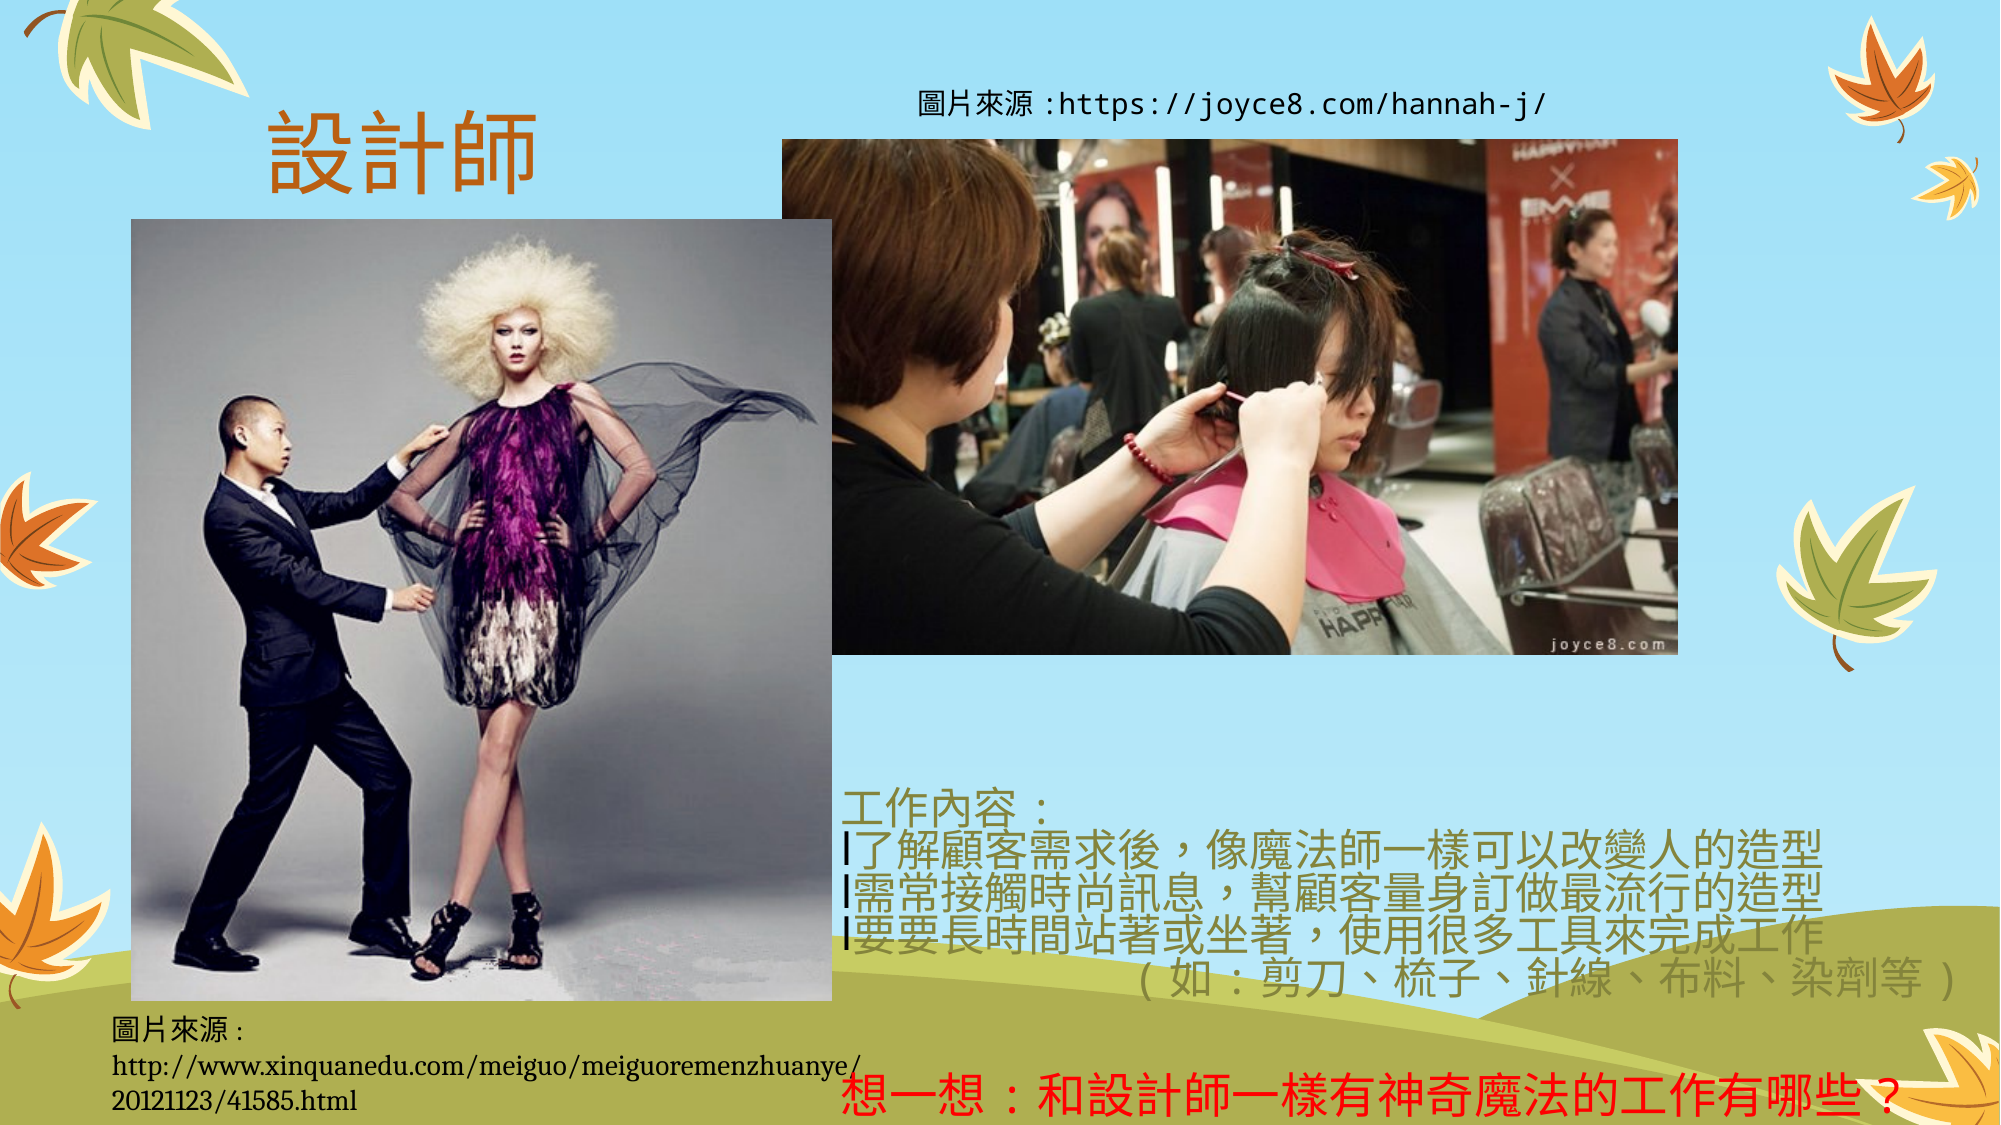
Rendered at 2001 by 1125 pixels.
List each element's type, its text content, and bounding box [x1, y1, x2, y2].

picture [131, 139, 1678, 1001]
text_box 工作內容: 了解顧客需求後，像魔法師一樣可以改變人的造型 需常接觸時尚訊息，幫顧客量身訂做最流行的造型 要要長時間站著或坐著，使用很多工具來完成工作 (如:剪刀、梳子、針線、布料、染劑等) 想一想:和設計師一樣有神奇魔法的工作有哪些? [825, 782, 2000, 1125]
title 設計師 [249, 12, 1749, 216]
text_box 圖片來源: http://www.xinquanedu.com/meiguo/meiguoremenzhuanye/20121123/41585.html [96, 1003, 825, 1125]
